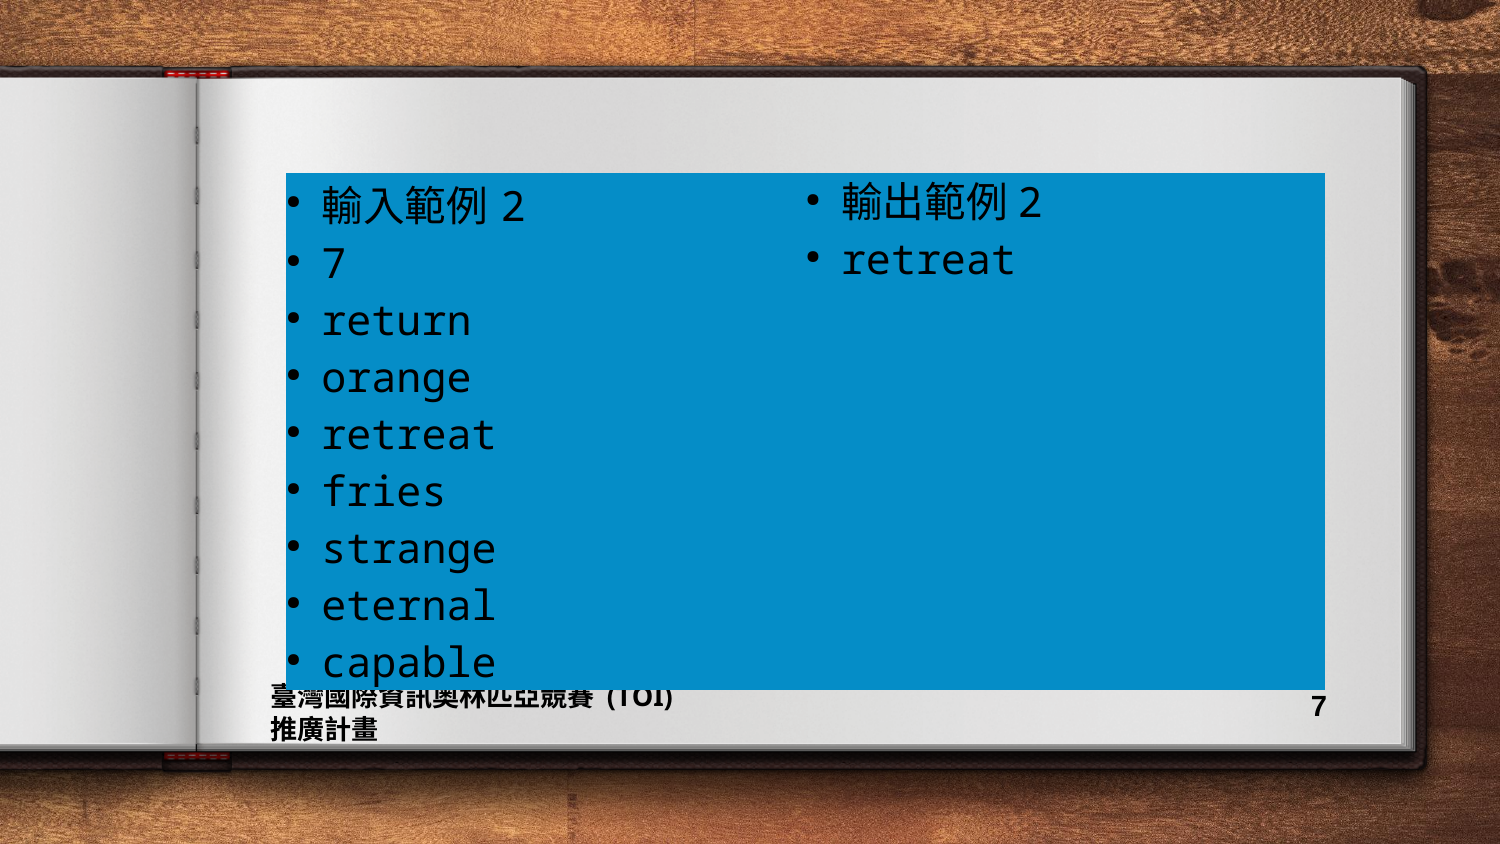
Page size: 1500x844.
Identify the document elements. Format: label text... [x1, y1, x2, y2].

table_header 輸出範例2 retreat [806, 173, 1325, 690]
table_header 輸入範例2 7 return orange retreat fries strange eternal capable [286, 173, 806, 690]
text_box 7 [1295, 672, 1386, 737]
